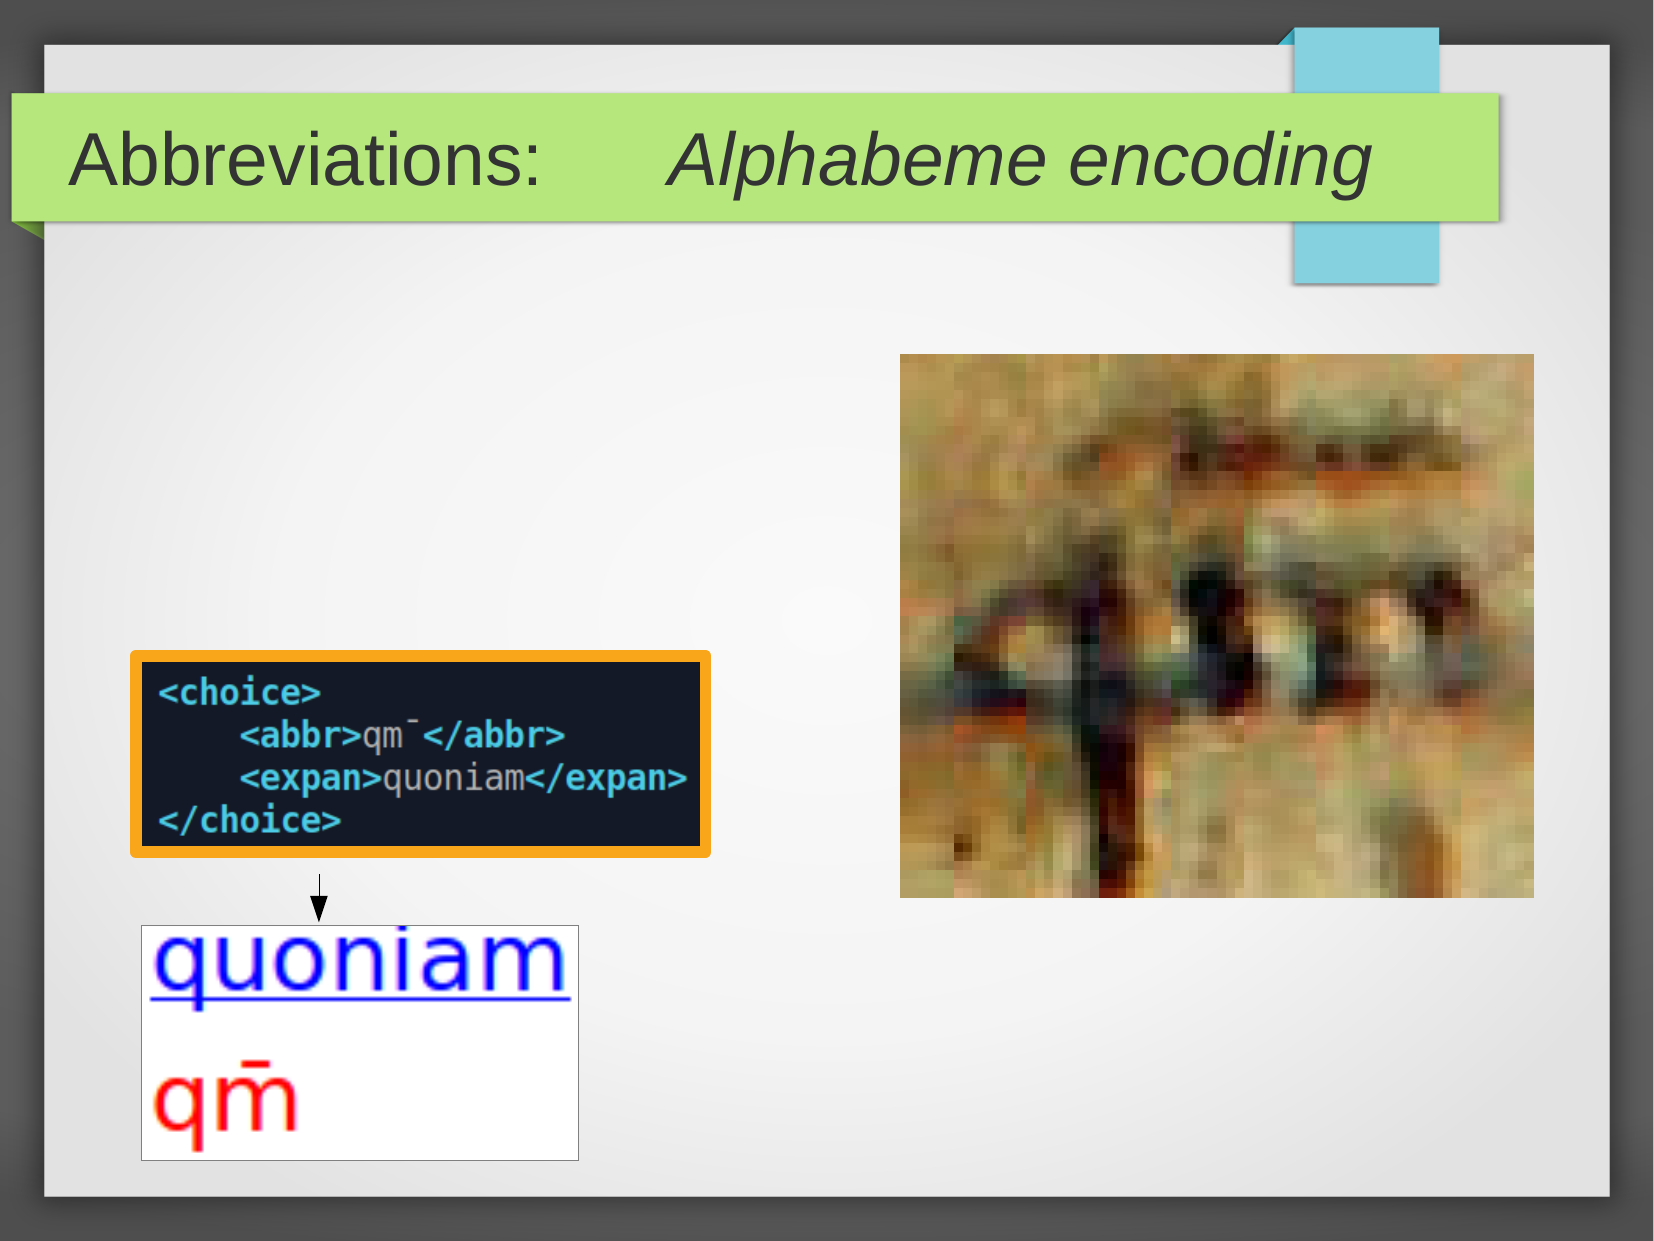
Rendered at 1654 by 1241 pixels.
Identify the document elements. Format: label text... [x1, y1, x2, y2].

picture [0, 0, 1654, 1241]
title Abbreviations: Alphabeme encoding [68, 75, 1510, 244]
